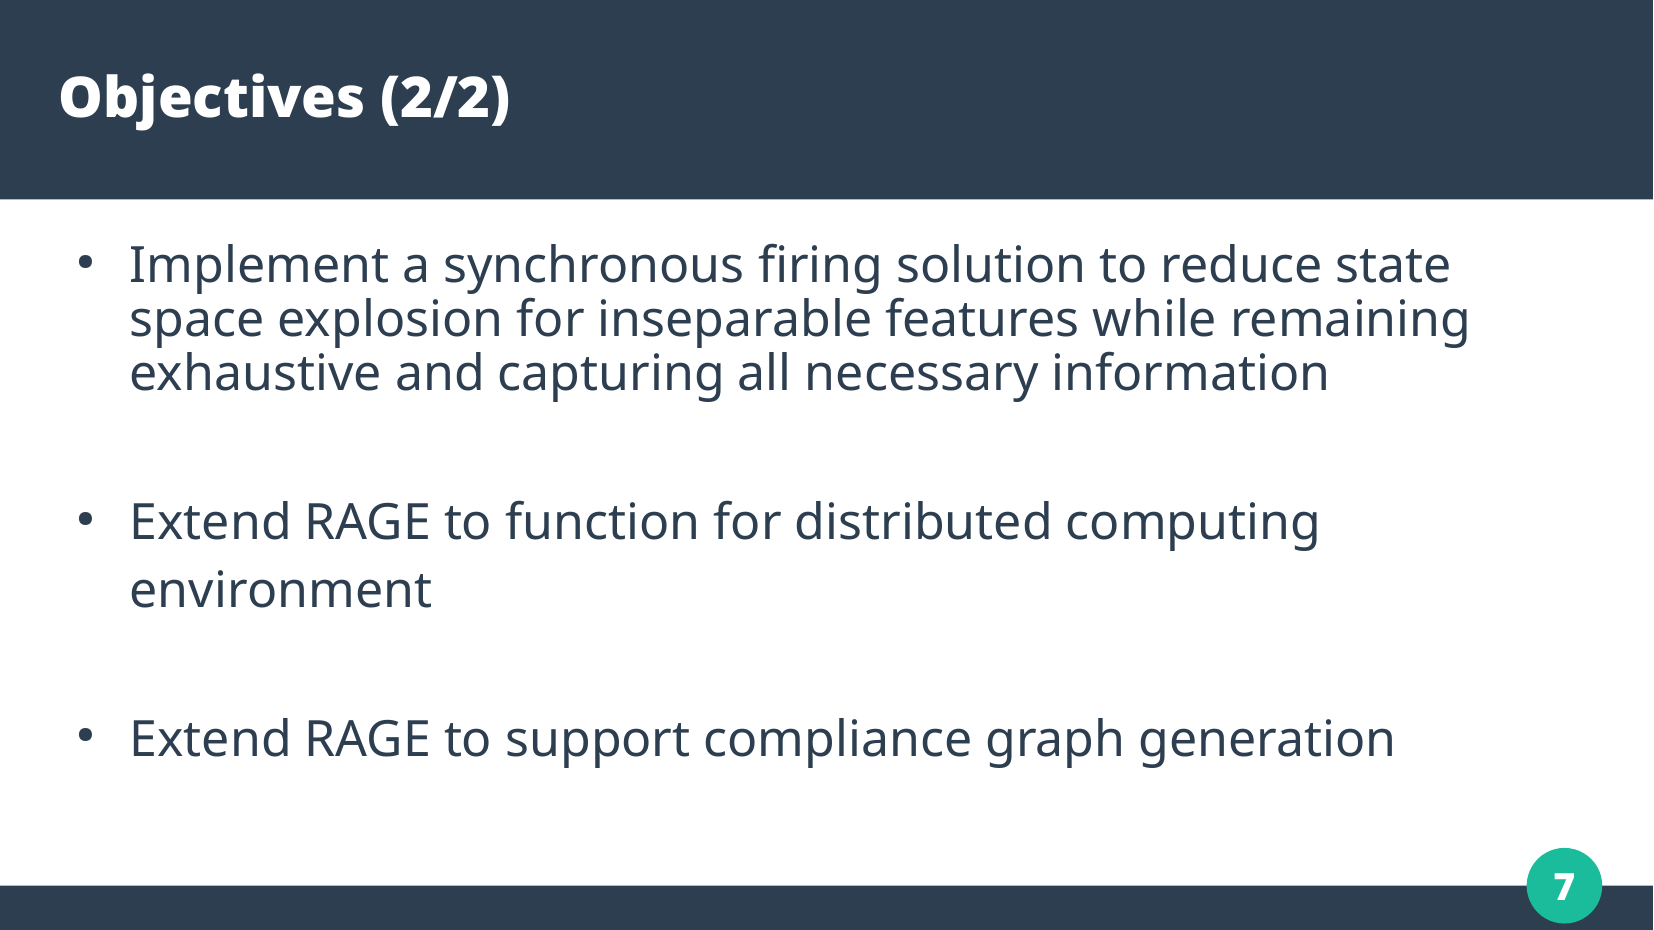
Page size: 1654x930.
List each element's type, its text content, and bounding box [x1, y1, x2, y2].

title Objectives (2/2) [58, 36, 1594, 155]
list Implement a synchronous firing solution to reduce state space explosion for inseparable features while remaining exhaustive and capturing all necessary information Extend RAGE to function for distributed computing environment Extend RAGE to support compliance graph generation [58, 243, 1594, 864]
